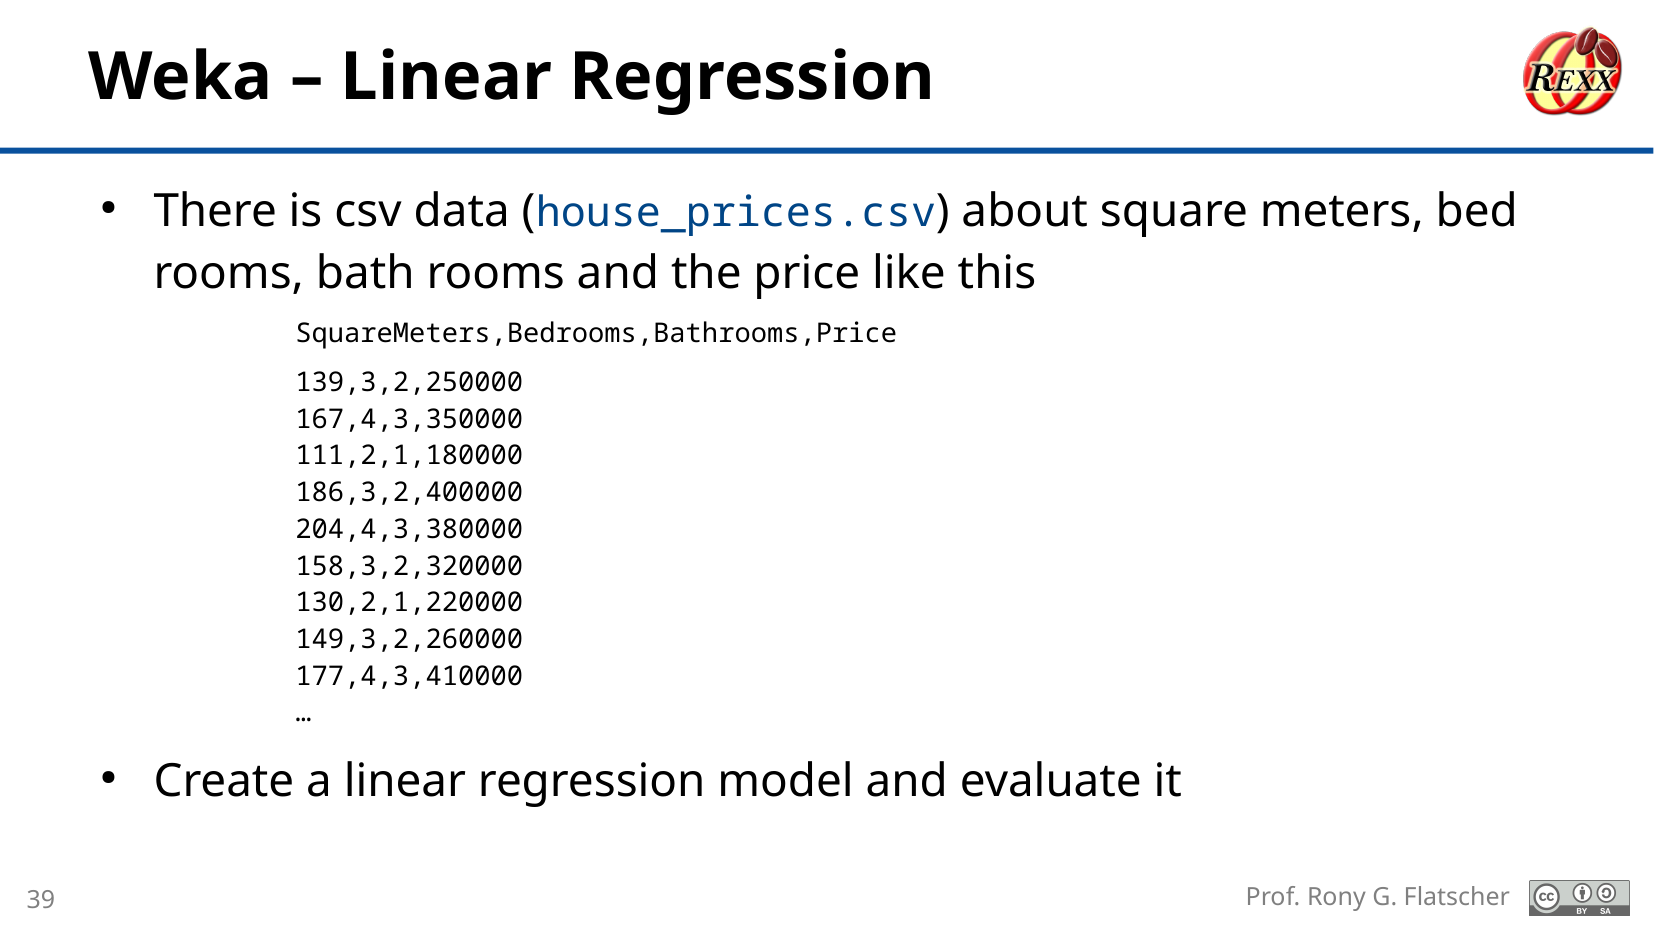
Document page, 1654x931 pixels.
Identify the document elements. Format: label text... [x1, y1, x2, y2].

list There is csv data (house_prices.csv) about square meters, bed rooms, bath rooms and the price like this SquareMeters,Bedrooms,Bathrooms,Price 139,3,2,250000 167,4,3,350000 111,2,1,180000 186,3,2,400000 204,4,3,380000 158,3,2,320000 130,2,1,220000 149,3,2,260000 177,4,3,410000 … Create a linear regression model and evaluate it [82, 177, 1631, 857]
title Weka – Linear Regression [29, 0, 1654, 148]
